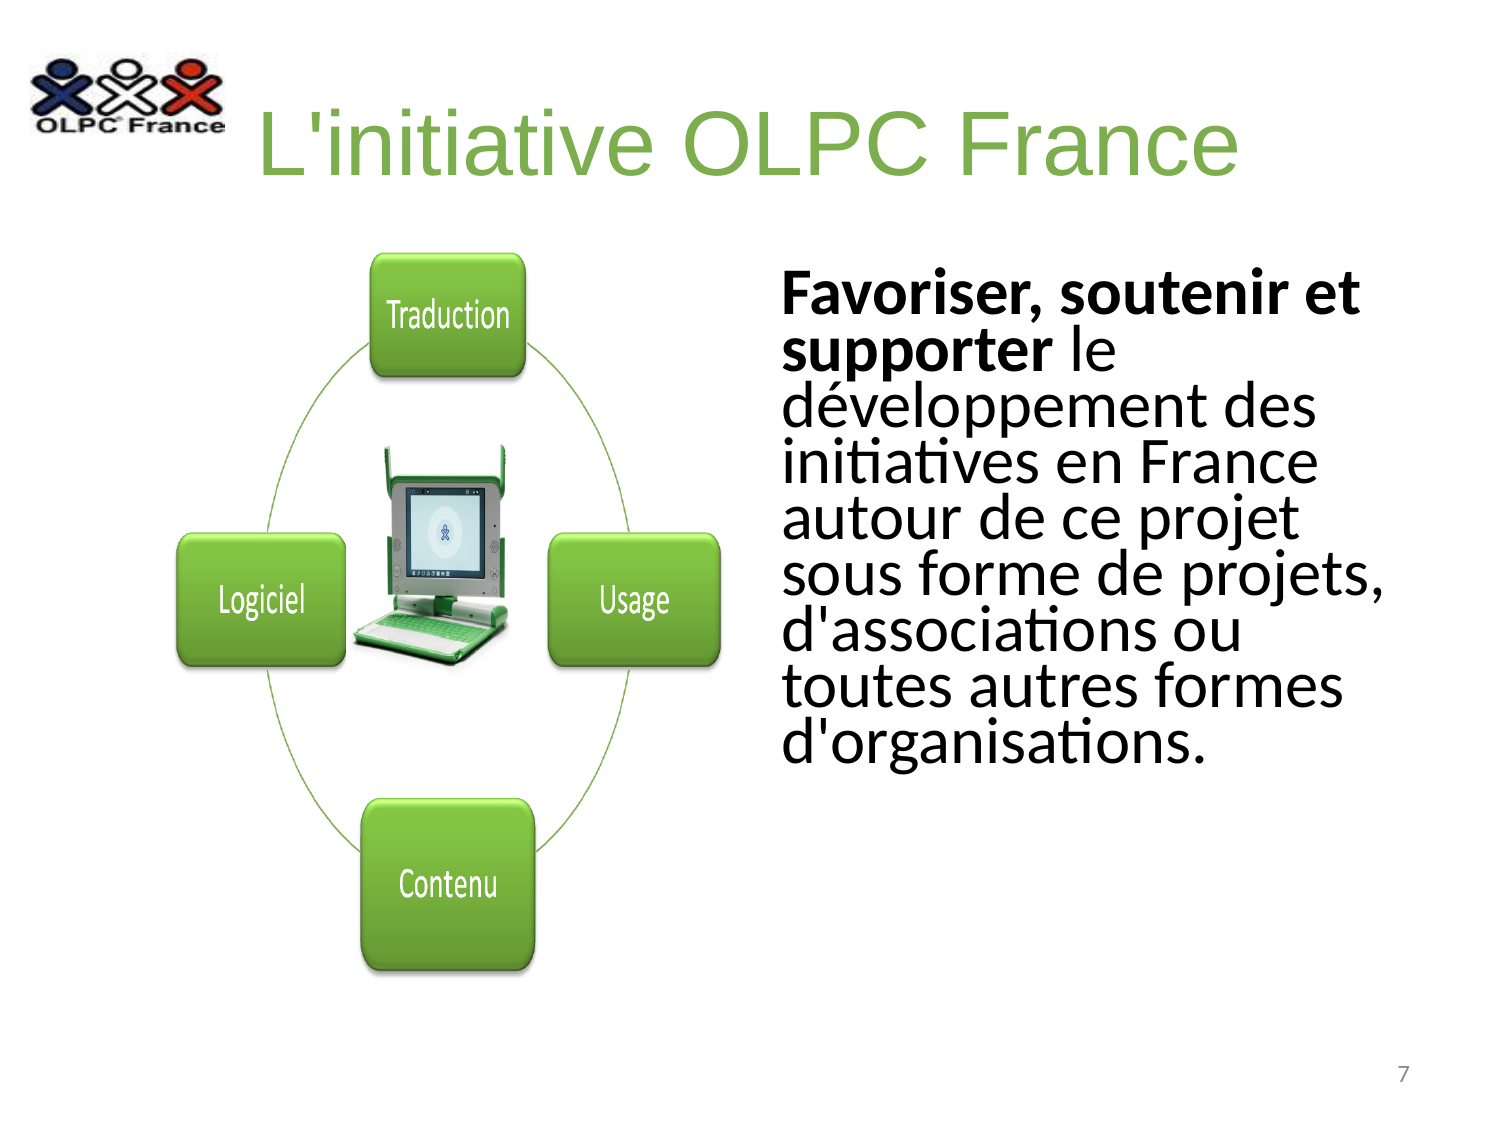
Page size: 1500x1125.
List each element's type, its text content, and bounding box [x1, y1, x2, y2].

list Favoriser, soutenir et supporter le développement des initiatives en France autour de ce projet sous forme de projets, d'associations ou toutes autres formes d'organisations. [766, 262, 1425, 1006]
text_box <numéro> [1074, 1042, 1426, 1103]
text_box L'initiative OLPC France [75, 45, 1426, 233]
picture [5, 241, 892, 988]
picture [29, 30, 225, 161]
